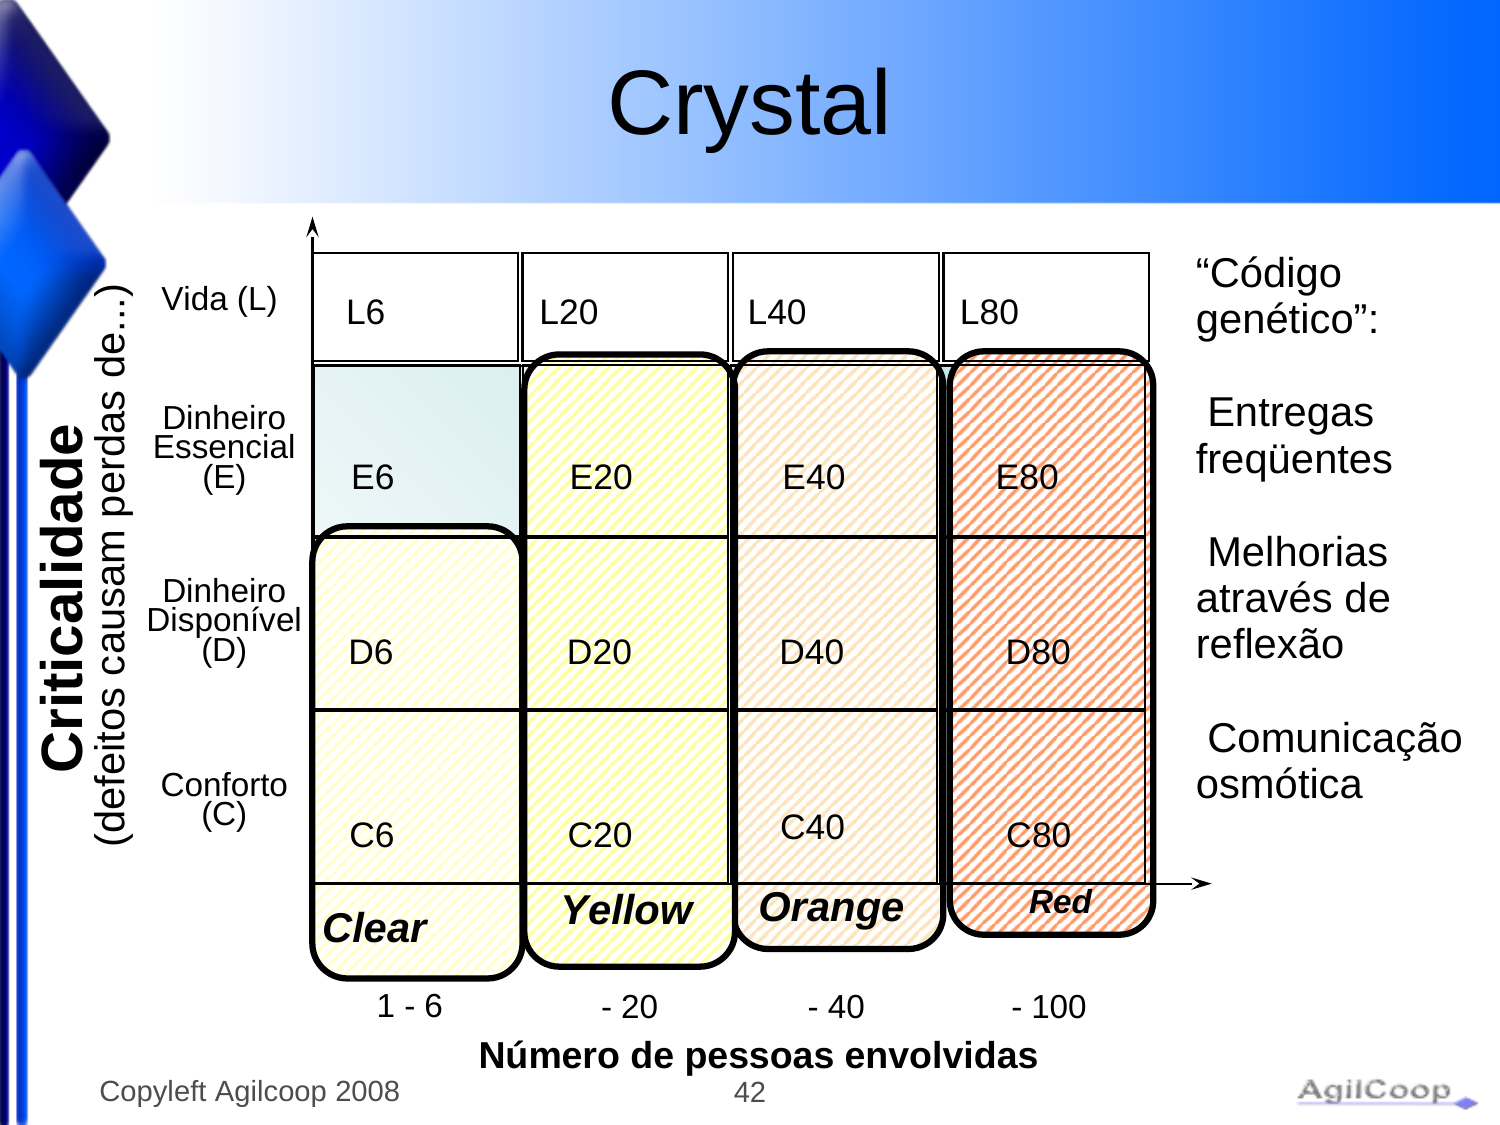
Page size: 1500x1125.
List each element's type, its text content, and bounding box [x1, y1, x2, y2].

text_box C20 [548, 811, 653, 864]
text_box [949, 885, 1154, 935]
text_box C40 [760, 804, 865, 856]
text_box [315, 366, 519, 535]
text_box [957, 362, 1154, 883]
text_box - 40 [788, 985, 885, 1035]
text_box E20 [550, 454, 653, 506]
text_box Clear [307, 897, 442, 960]
title Crystal [75, 16, 1426, 189]
text_box C6 [330, 811, 415, 864]
text_box L40 [728, 289, 827, 342]
text_box [312, 885, 523, 979]
text_box Conforto (C) [141, 762, 308, 842]
text_box - 100 [991, 985, 1107, 1035]
picture [0, 0, 1500, 1125]
text_box [315, 539, 519, 708]
text_box D20 [547, 629, 652, 681]
text_box [315, 712, 519, 882]
text_box Yellow [545, 879, 708, 942]
text_box D40 [760, 629, 864, 681]
text_box - 20 [581, 985, 678, 1035]
text_box L6 [326, 289, 405, 342]
text_box [732, 366, 936, 535]
text_box [524, 712, 727, 882]
text_box D6 [329, 629, 414, 681]
text_box L20 [520, 289, 619, 342]
text_box [732, 712, 936, 882]
text_box L80 [921, 289, 1039, 342]
text_box [941, 539, 1144, 708]
text_box [524, 366, 727, 535]
text_box [524, 539, 727, 708]
text_box “Código genético”: Entregas freqüentes Melhorias através de reflexão Comunicação osmótica [1181, 242, 1500, 834]
text_box Dinheiro Disponível (D) [127, 568, 322, 678]
text_box [540, 354, 719, 360]
text_box Dinheiro Essencial (E) [133, 395, 316, 505]
text_box [732, 539, 936, 708]
text_box [745, 351, 932, 360]
text_box D80 [966, 629, 1091, 681]
text_box Orange [743, 876, 920, 939]
text_box E80 [956, 454, 1079, 506]
text_box Vida (L) [141, 276, 298, 327]
text_box [524, 885, 944, 967]
text_box [941, 712, 1144, 882]
text_box 1 - 6 [357, 983, 463, 1034]
text_box [941, 366, 1144, 535]
text_box E6 [331, 454, 414, 506]
text_box [961, 351, 1142, 360]
text_box Número de pessoas envolvidas [459, 1024, 1059, 1087]
text_box E40 [763, 454, 865, 506]
text_box C80 [967, 811, 1091, 864]
text_box Red [1014, 885, 1107, 928]
text_box Criticalidade (defeitos causam perdas de...) [25, 252, 142, 867]
